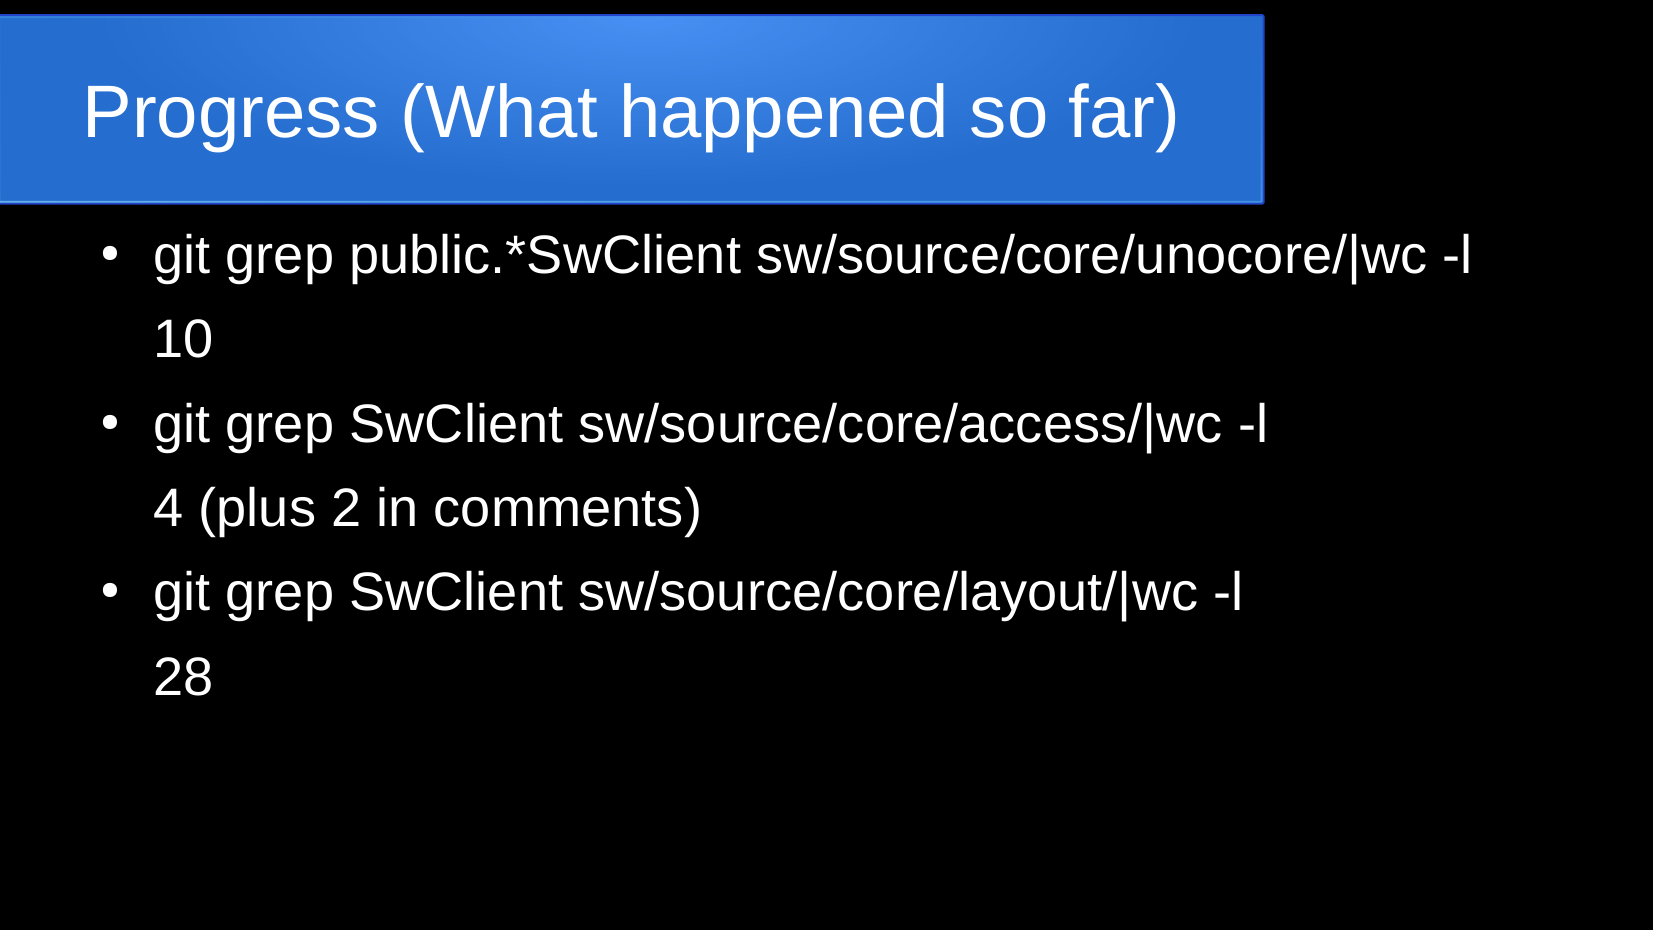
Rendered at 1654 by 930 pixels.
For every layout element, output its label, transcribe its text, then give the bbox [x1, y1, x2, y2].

title Progress (What happened so far) [82, 35, 1234, 189]
list git grep public.*SwClient sw/source/core/unocore/|wc -l 10 git grep SwClient sw/source/core/access/|wc -l 4 (plus 2 in comments) git grep SwClient sw/source/core/layout/|wc -l 28 [82, 224, 1571, 764]
